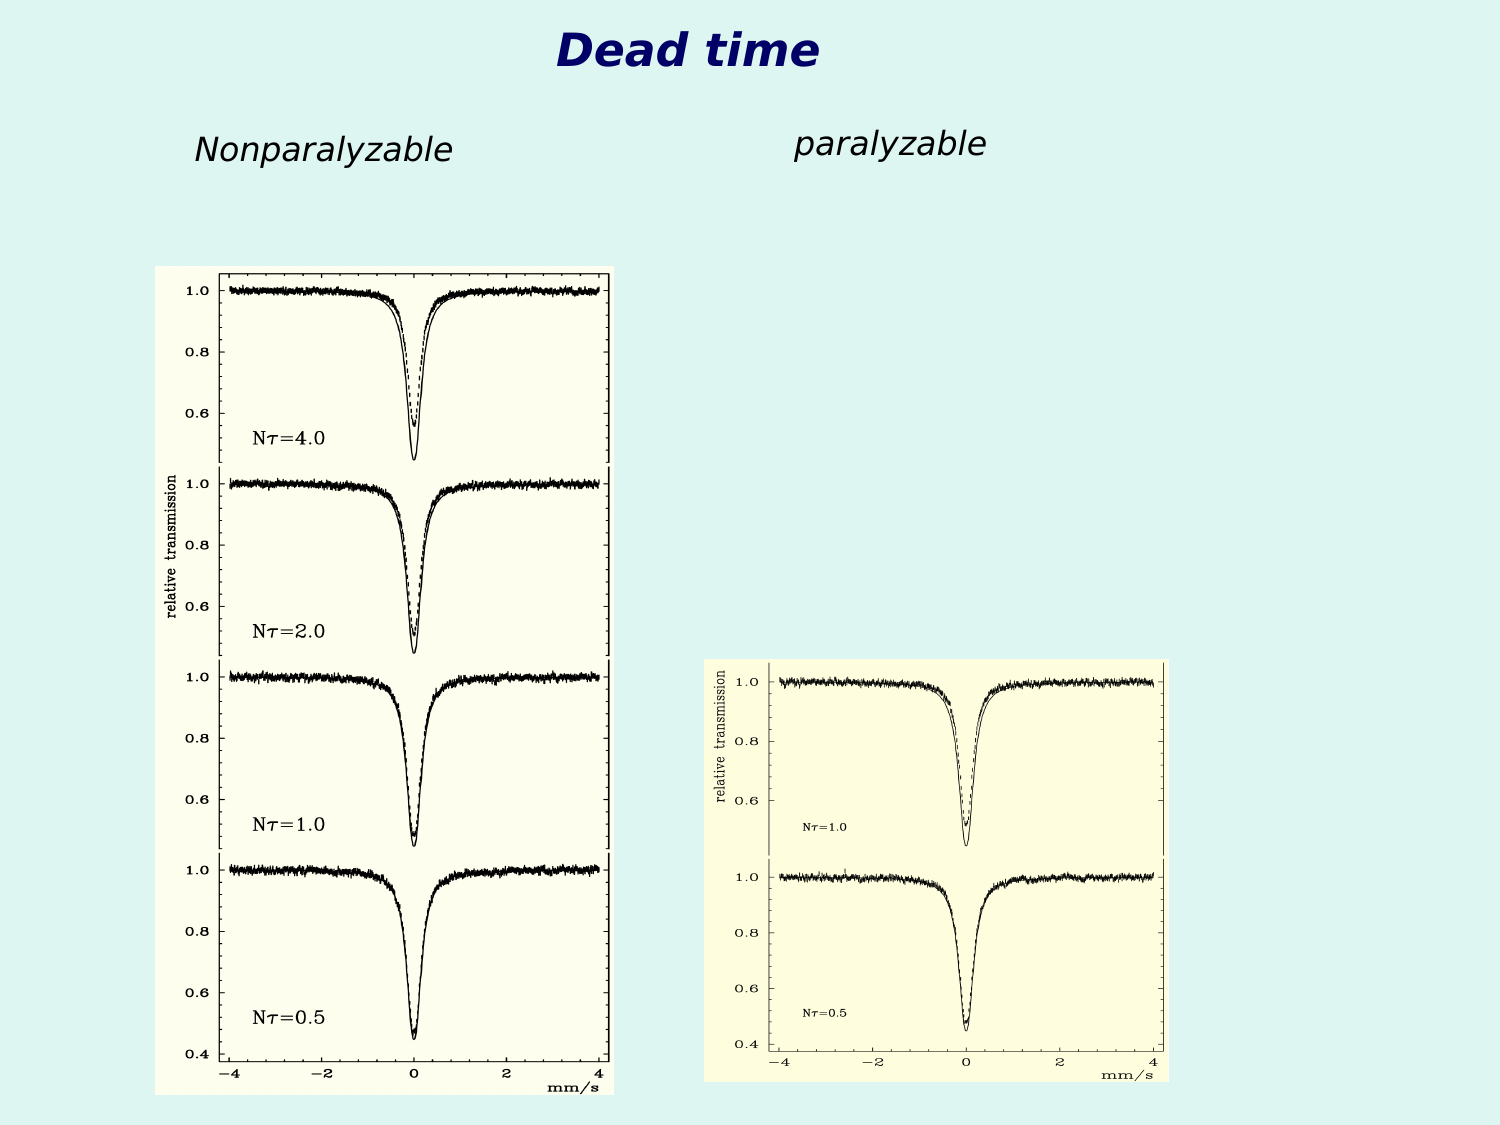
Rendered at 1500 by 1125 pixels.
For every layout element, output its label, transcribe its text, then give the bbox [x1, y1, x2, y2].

text_box paralyzable [740, 110, 1044, 171]
text_box Dead time [540, 13, 951, 84]
text_box Nonparalyzable [179, 120, 494, 181]
picture [704, 659, 1169, 1084]
picture [155, 266, 616, 1096]
